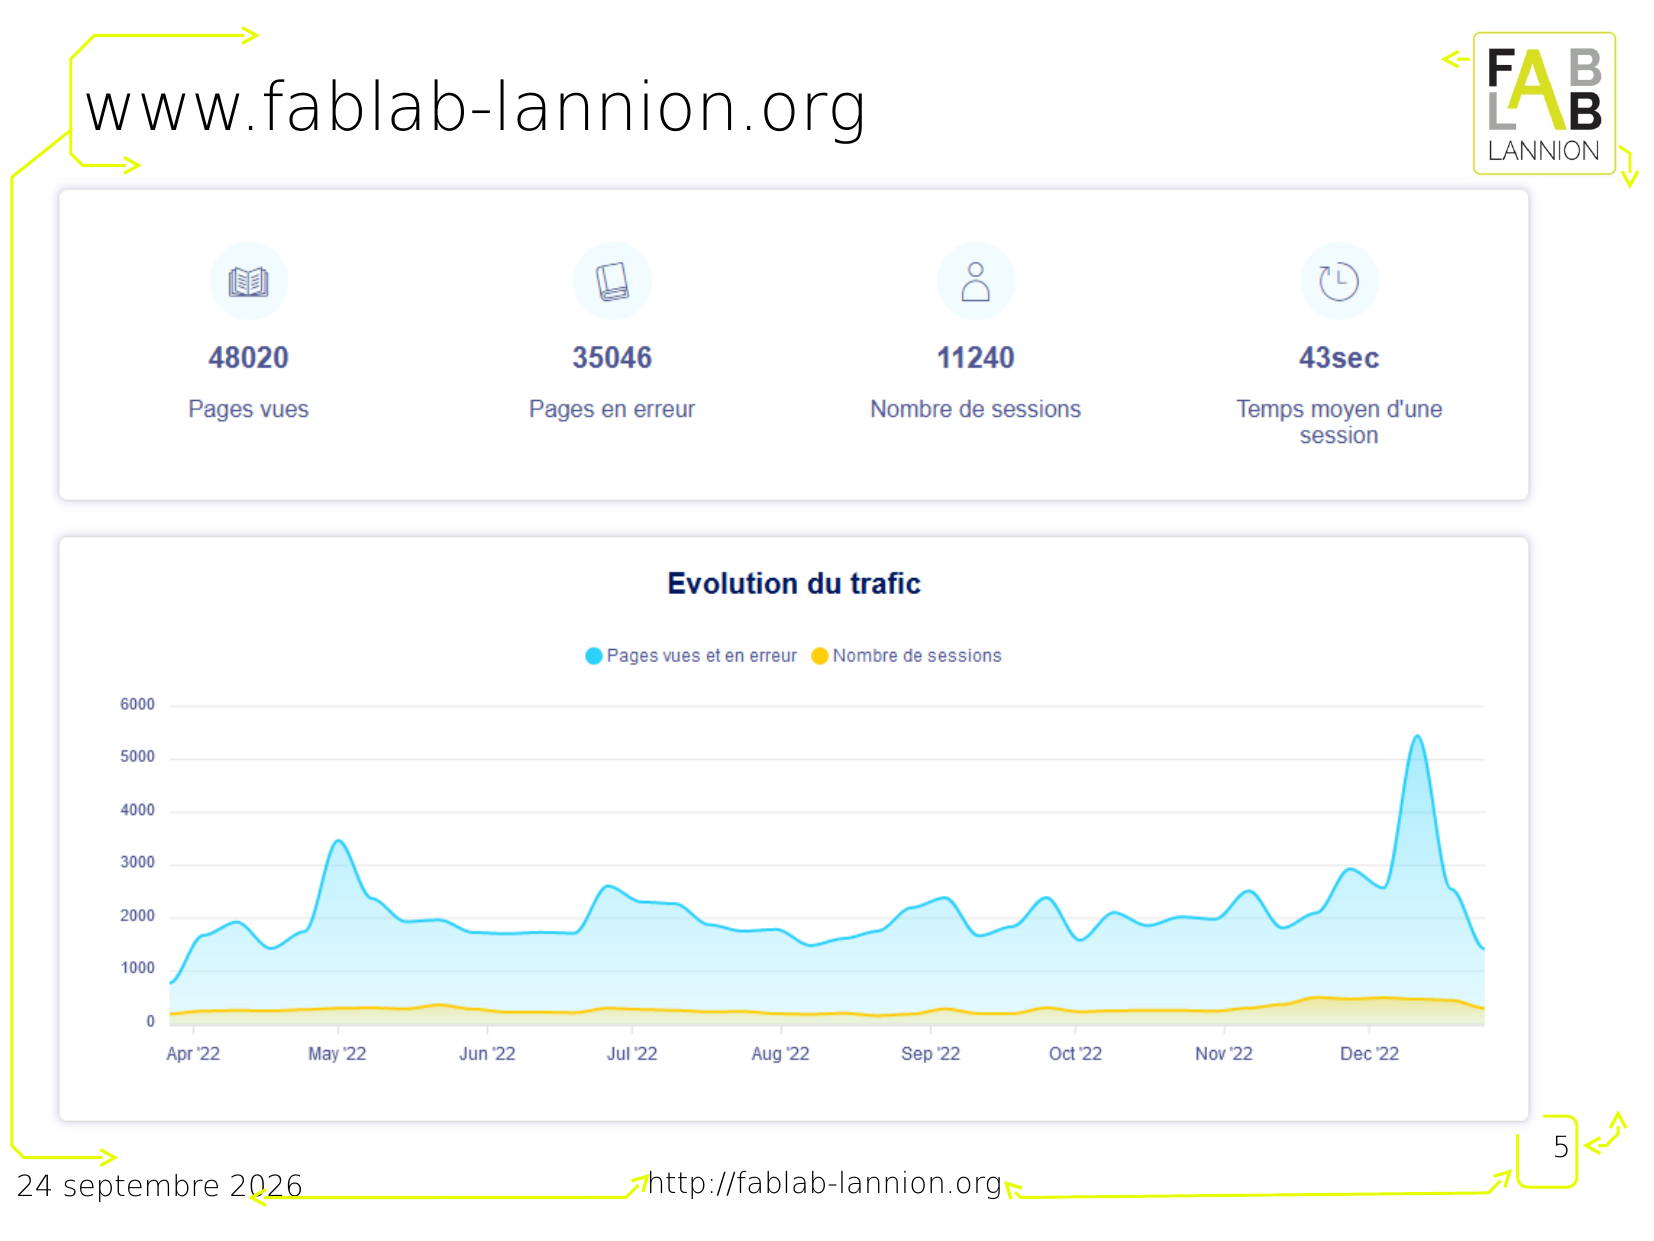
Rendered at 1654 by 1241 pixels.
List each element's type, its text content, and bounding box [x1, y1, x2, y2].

picture [51, 29, 1619, 1134]
title www.fablab-lannion.org [82, 49, 1441, 166]
